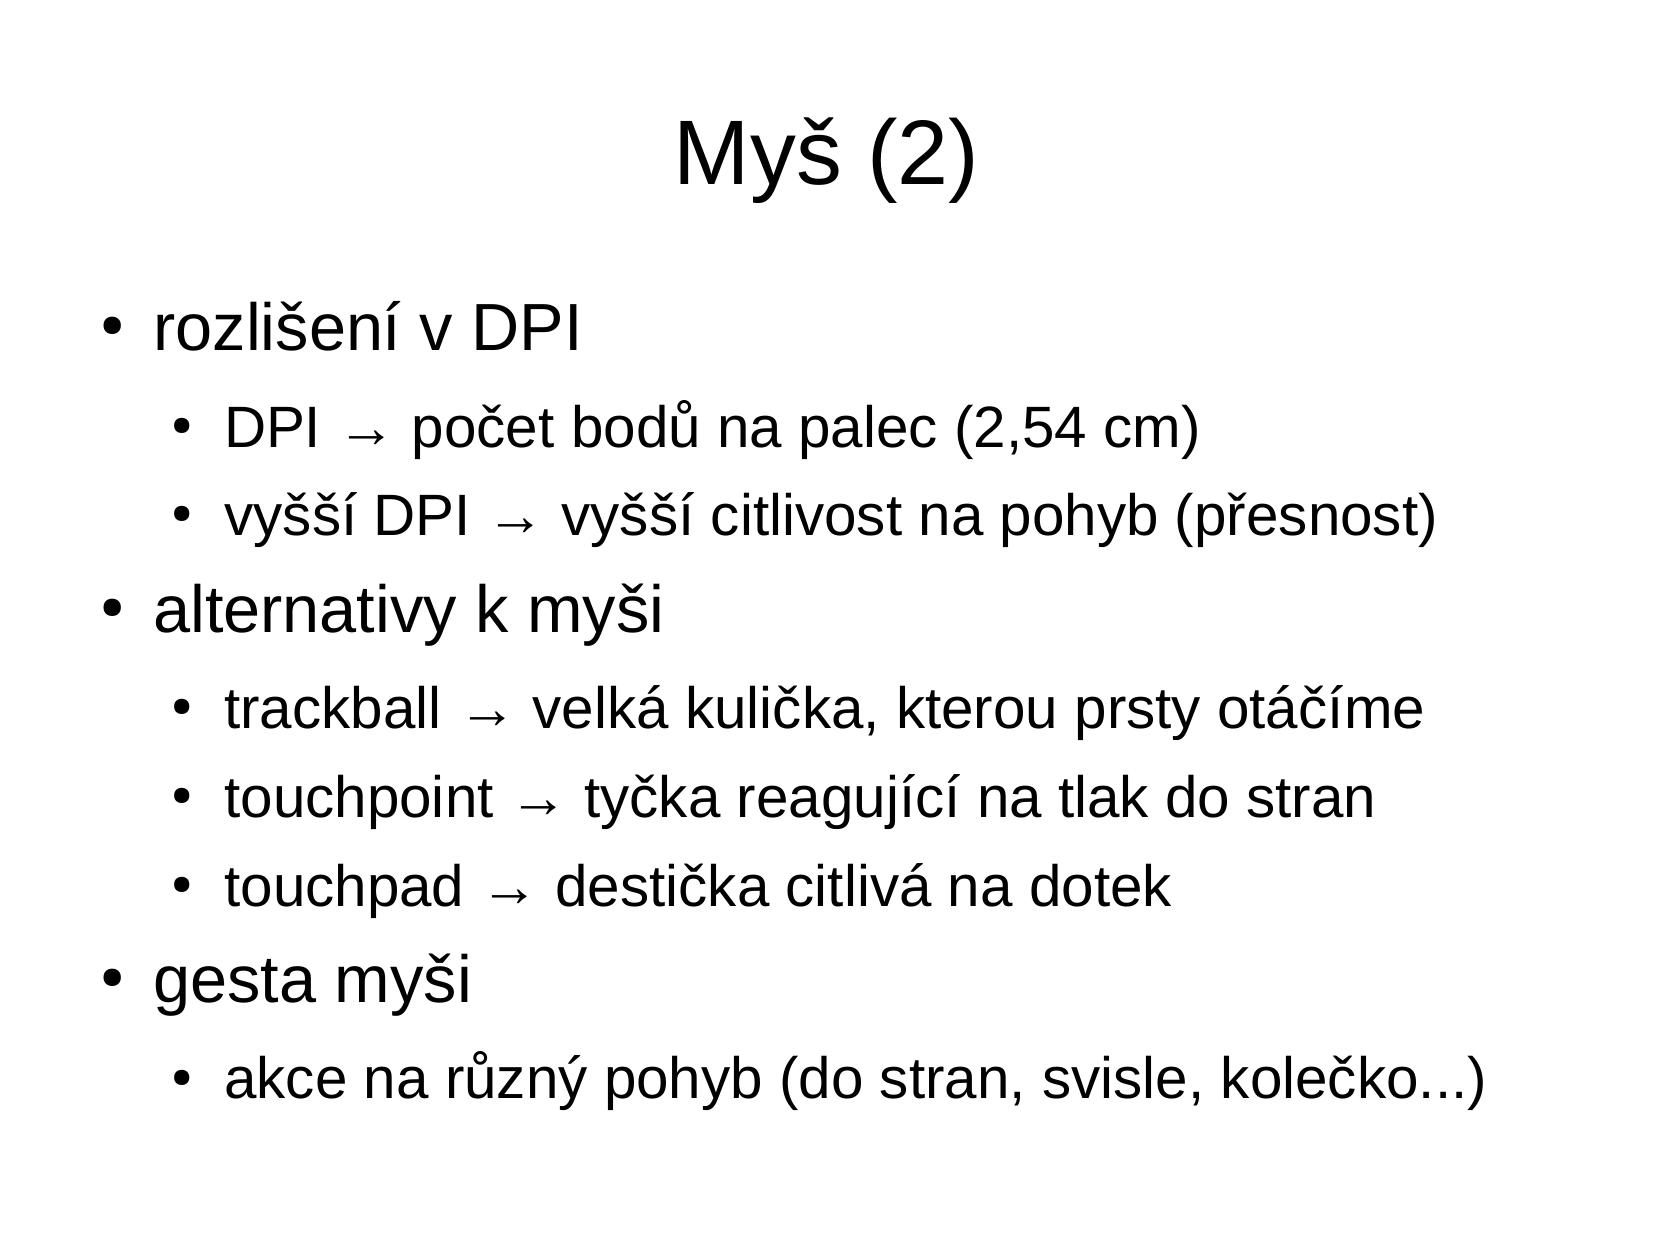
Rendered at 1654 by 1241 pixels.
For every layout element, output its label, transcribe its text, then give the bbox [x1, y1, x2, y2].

title Myš (2) [82, 56, 1571, 250]
list rozlišení v DPI DPI → počet bodů na palec (2,54 cm) vyšší DPI → vyšší citlivost na pohyb (přesnost) alternativy k myši trackball → velká kulička, kterou prsty otáčíme touchpoint → tyčka reagující na tlak do stran touchpad → destička citlivá na dotek gesta myši akce na různý pohyb (do stran, svisle, kolečko...) [82, 290, 1571, 1109]
